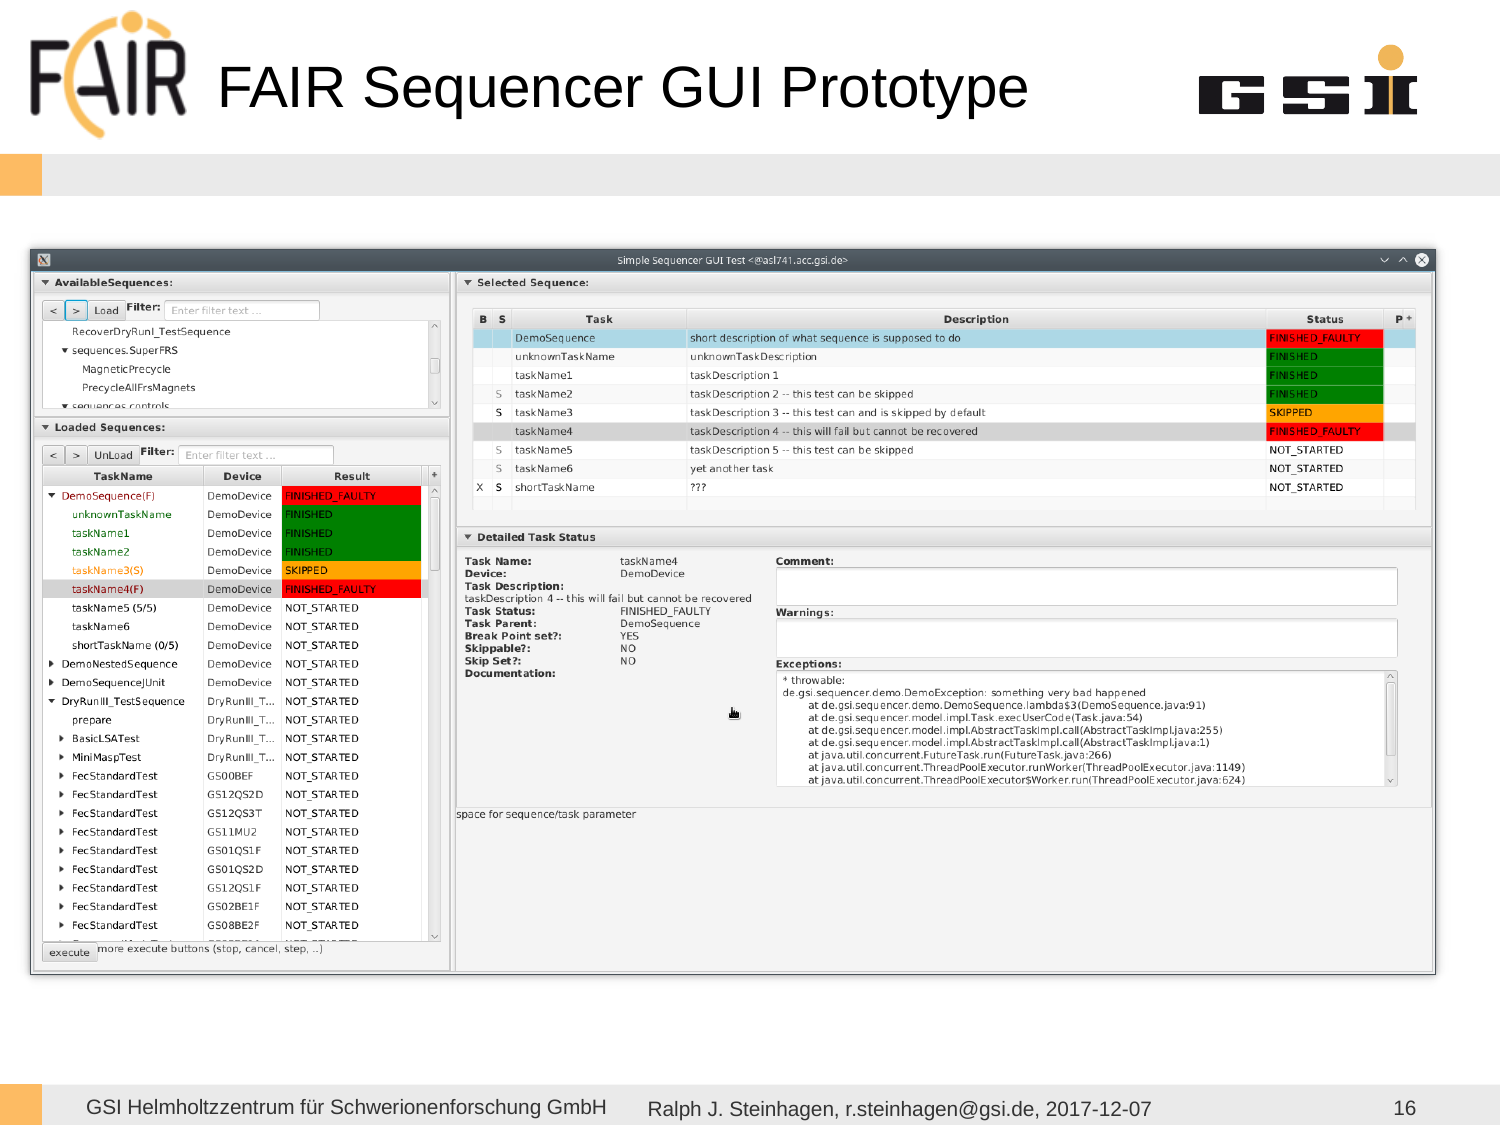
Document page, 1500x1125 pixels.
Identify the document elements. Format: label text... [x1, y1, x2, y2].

title FAIR Sequencer GUI Prototype [217, 20, 1180, 147]
picture [14, 233, 1451, 990]
picture [1197, 42, 1419, 117]
picture [30, 9, 187, 141]
